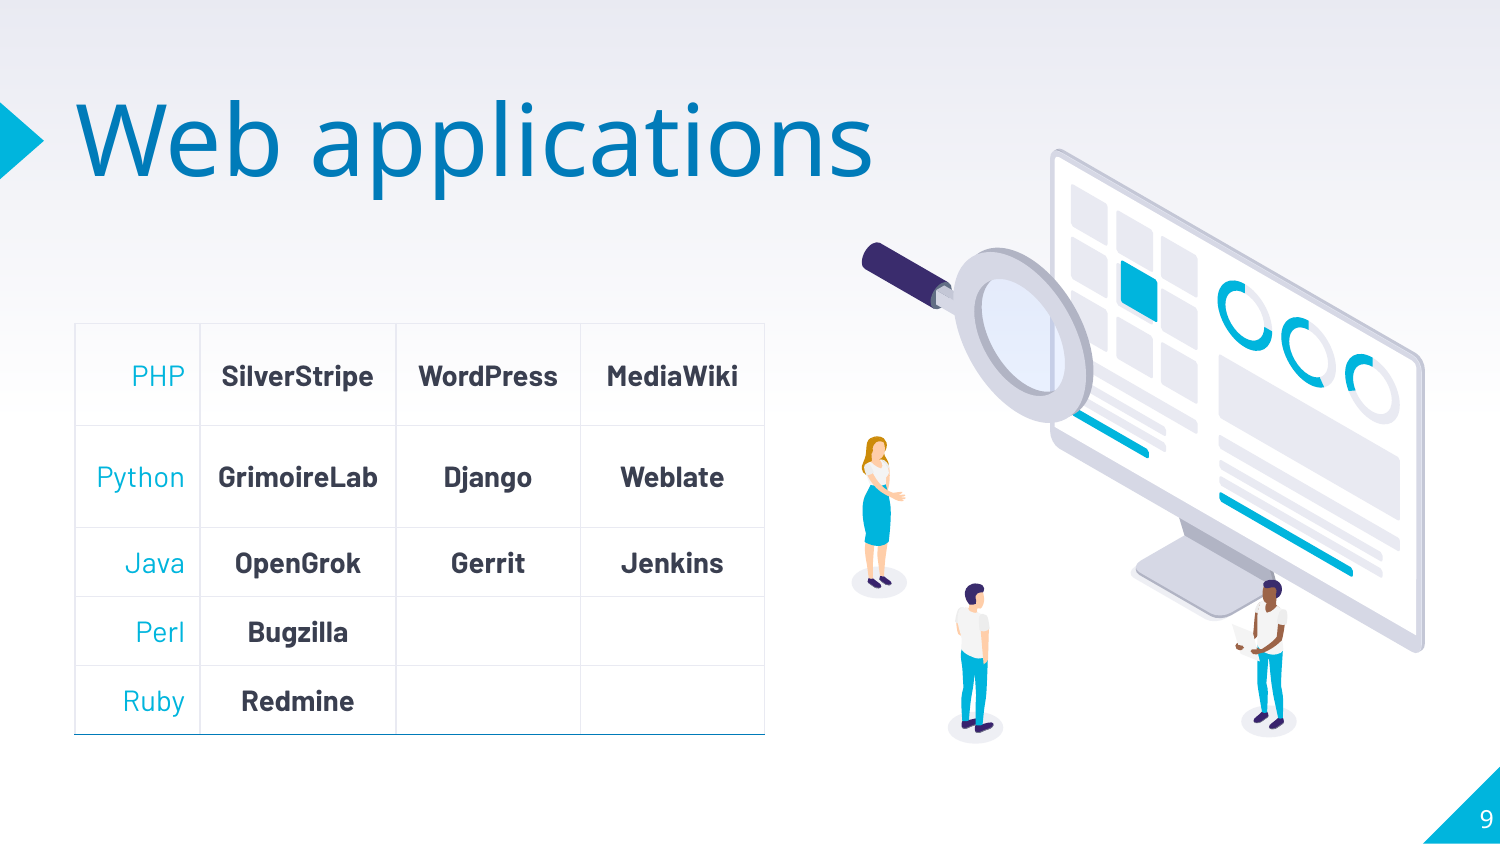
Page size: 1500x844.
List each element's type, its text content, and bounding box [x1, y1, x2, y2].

table_header PHP [76, 324, 199, 425]
table_cell Java [76, 528, 199, 596]
table_cell [581, 666, 764, 734]
table_cell Weblate [581, 426, 764, 527]
table_cell OpenGrok [201, 528, 395, 596]
table_header WordPress [397, 324, 580, 425]
table_cell Perl [76, 597, 199, 665]
table_cell [397, 597, 580, 665]
text_box [861, 148, 1425, 738]
table_cell GrimoireLab [201, 426, 395, 527]
slide_number <number> [1418, 760, 1494, 838]
table_cell Python [76, 426, 199, 527]
text_box [947, 583, 1004, 744]
table_cell Redmine [201, 666, 395, 734]
table_cell Bugzilla [201, 597, 395, 665]
table_header SilverStripe [201, 324, 395, 425]
table_cell Ruby [76, 666, 199, 734]
table_header MediaWiki [581, 324, 764, 425]
table_cell Gerrit [397, 528, 580, 596]
table_cell Jenkins [581, 528, 764, 596]
table_cell Django [397, 426, 580, 527]
table_cell [581, 597, 764, 665]
title Web applications [75, 99, 1001, 277]
table_cell [397, 666, 580, 734]
text_box [851, 436, 908, 599]
